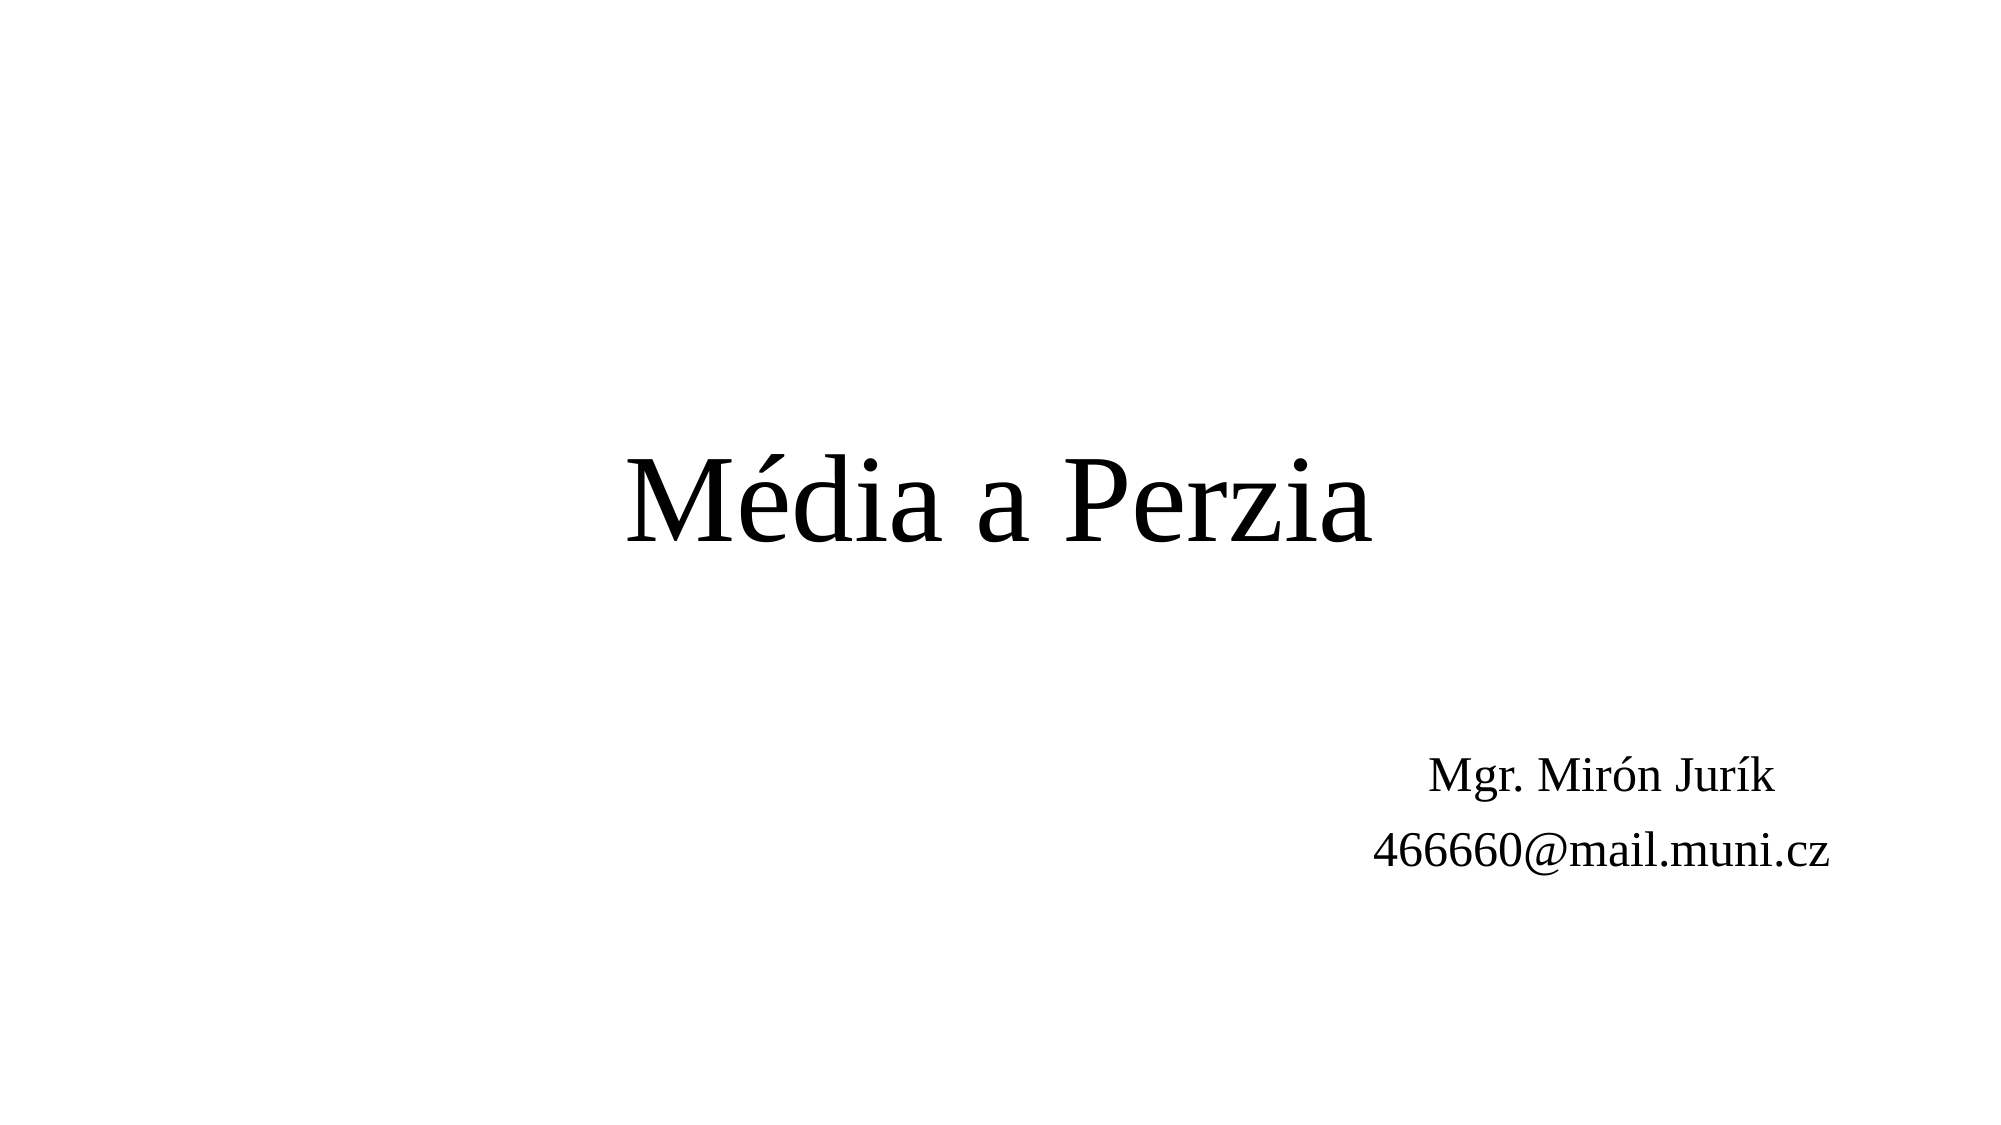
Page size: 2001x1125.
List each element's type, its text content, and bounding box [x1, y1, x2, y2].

subtitle Mgr. Mirón Jurík 466660@mail.muni.cz [1343, 740, 1861, 1013]
title Média a Perzia [249, 184, 1750, 576]
